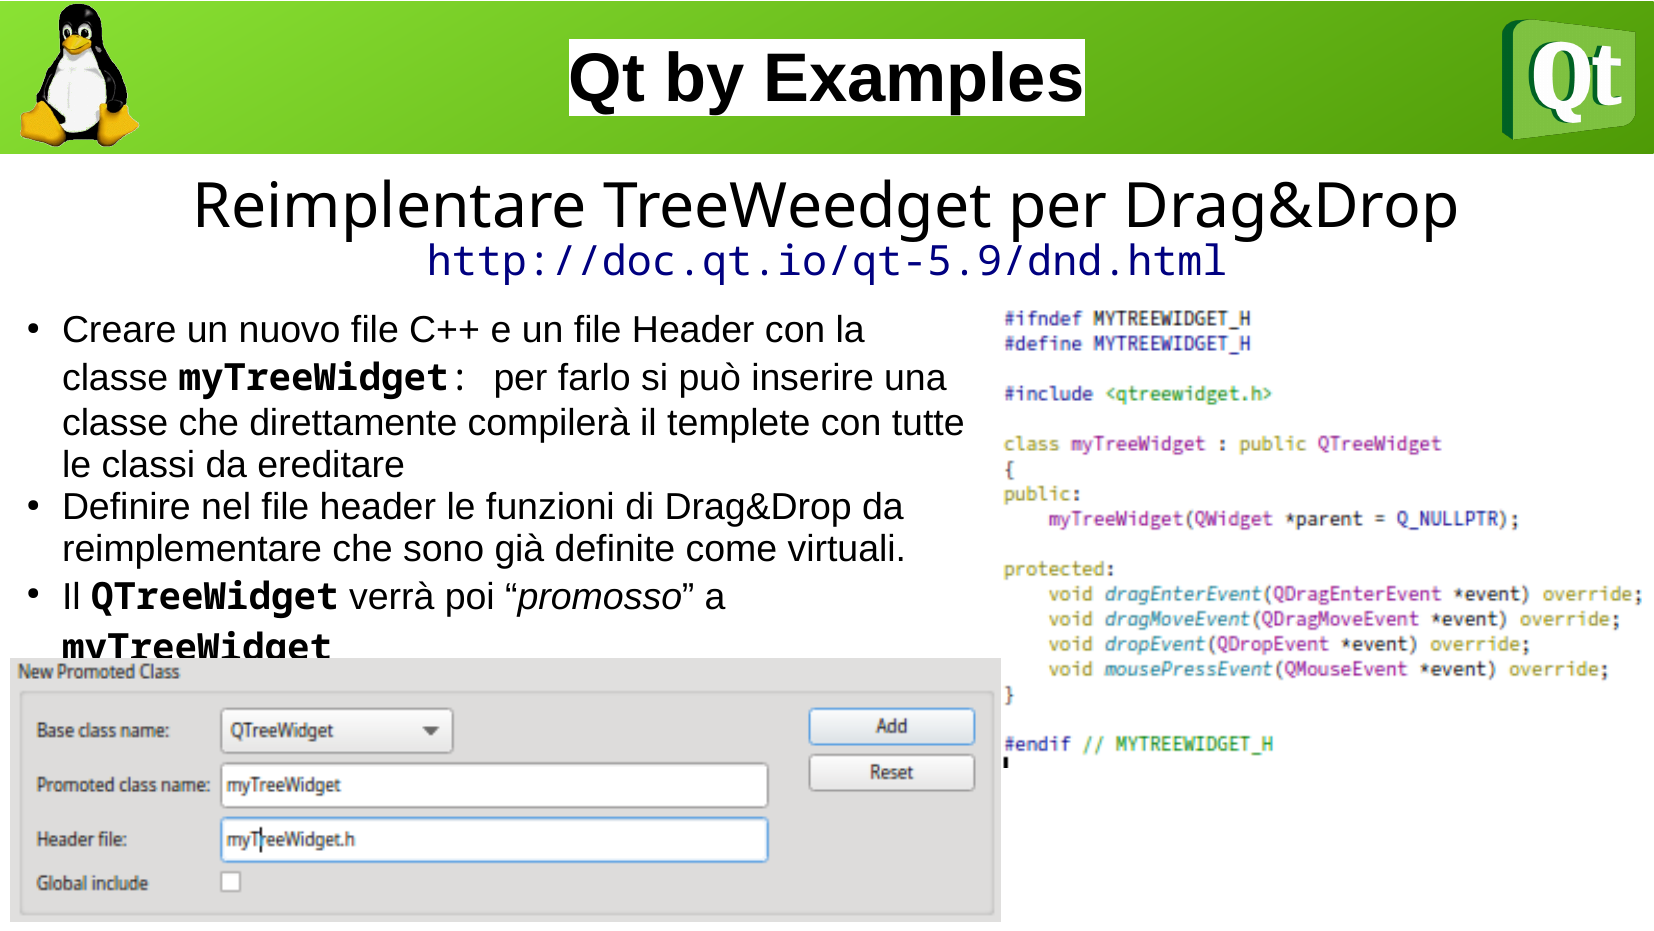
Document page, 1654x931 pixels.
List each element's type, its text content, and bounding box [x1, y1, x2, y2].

text_box Reimplentare TreeWeedget per Drag&Drop [0, 153, 1654, 223]
text_box http://doc.qt.io/qt-5.9/dnd.html [0, 223, 1654, 302]
picture [1496, 15, 1639, 142]
text_box Creare un nuovo file C++ e un file Header con la classe myTreeWidget: per farlo si può inserire una classe che direttamente compilerà il templete con tutte le classi da ereditare Definire nel file header le funzioni di Drag&Drop da reimplementare che sono già definite come virtuali. Il QTreeWidget verrà poi “promosso” a myTreeWidget [11, 302, 981, 658]
title Qt by Examples [162, 1, 1654, 153]
picture [0, 0, 162, 153]
picture [10, 305, 1654, 922]
